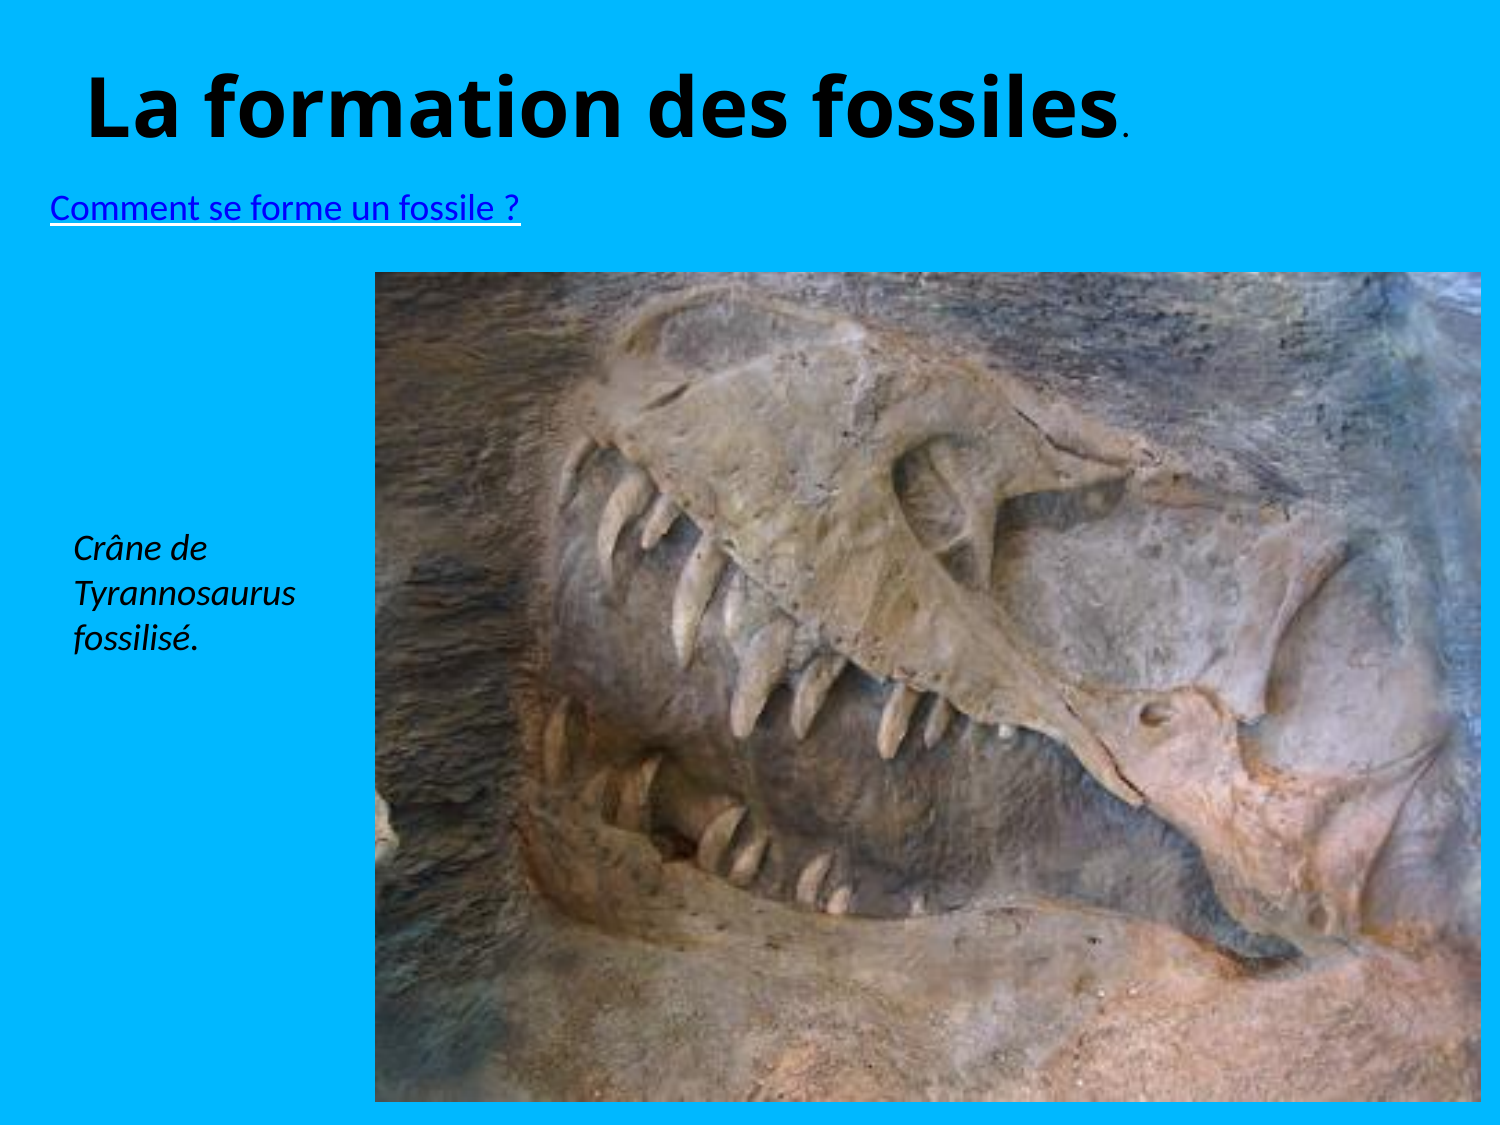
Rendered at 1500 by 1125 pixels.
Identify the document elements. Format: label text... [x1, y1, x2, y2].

picture [376, 273, 1480, 1101]
text_box La formation des fossiles. [70, 46, 1465, 162]
text_box Crâne de Tyrannosaurus fossilisé. [58, 515, 340, 666]
text_box Comment se forme un fossile ? [35, 175, 551, 236]
